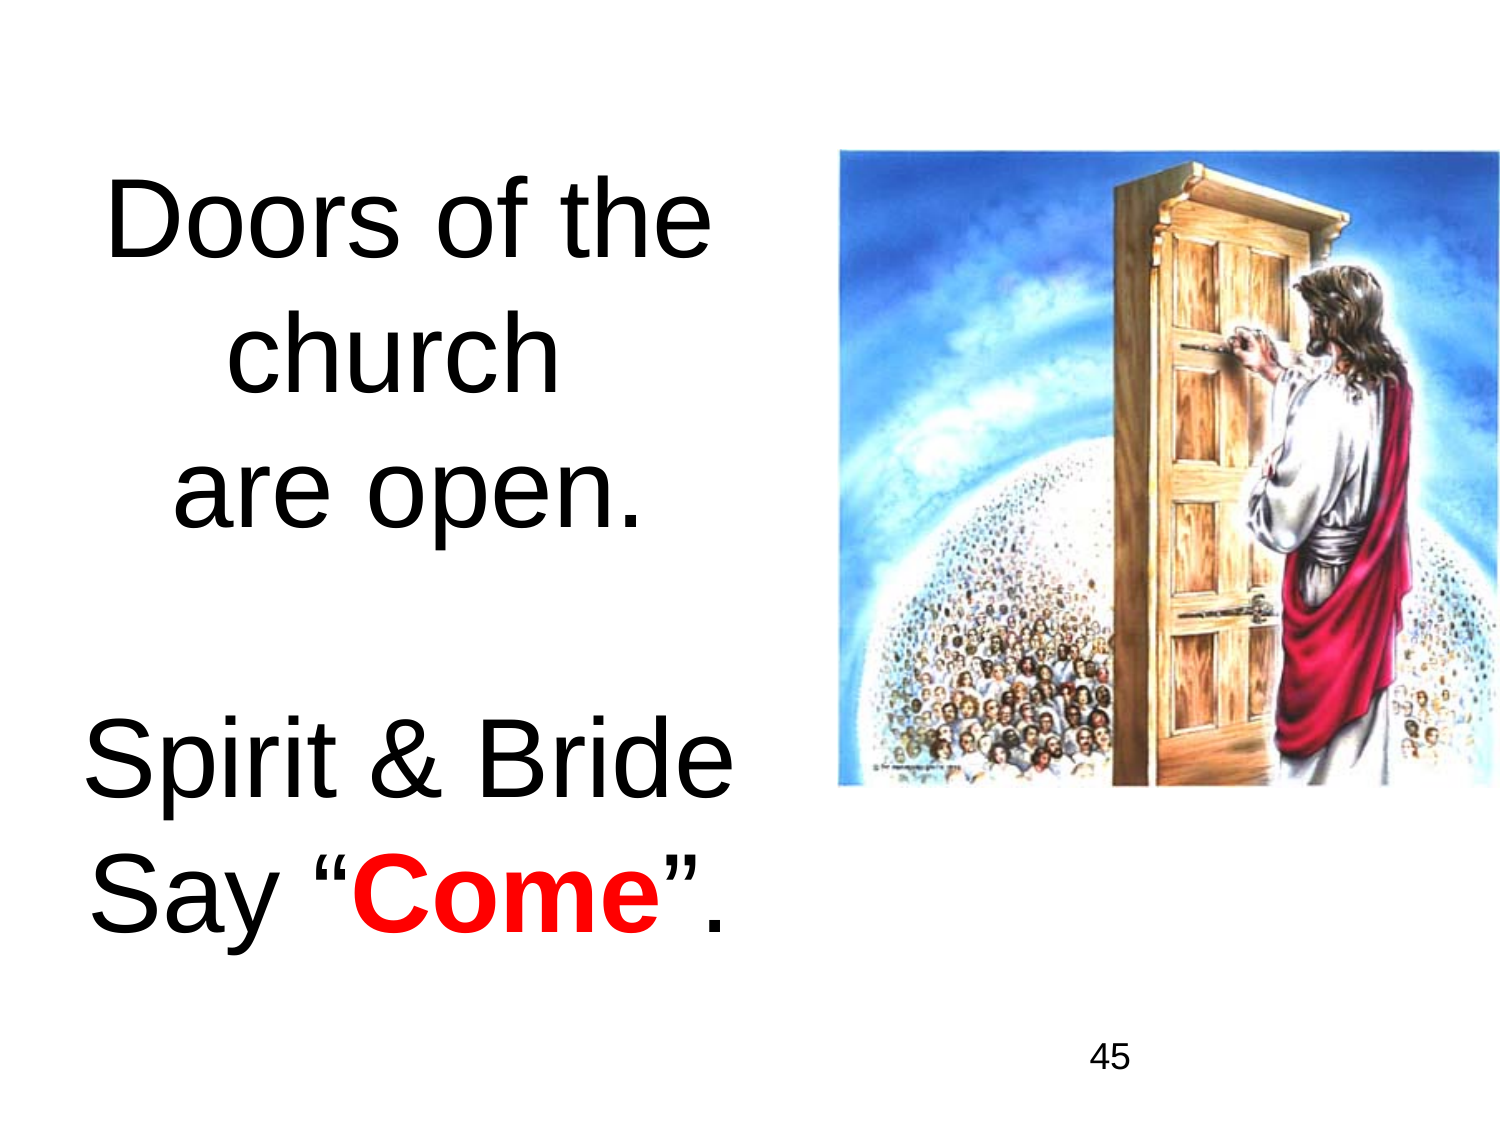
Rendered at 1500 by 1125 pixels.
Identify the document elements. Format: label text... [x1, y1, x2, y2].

picture [0, 0, 1500, 1125]
list [37, 62, 825, 963]
text_box Doors of the church are open. Spirit & Bride Say “Come”. [0, 137, 819, 963]
